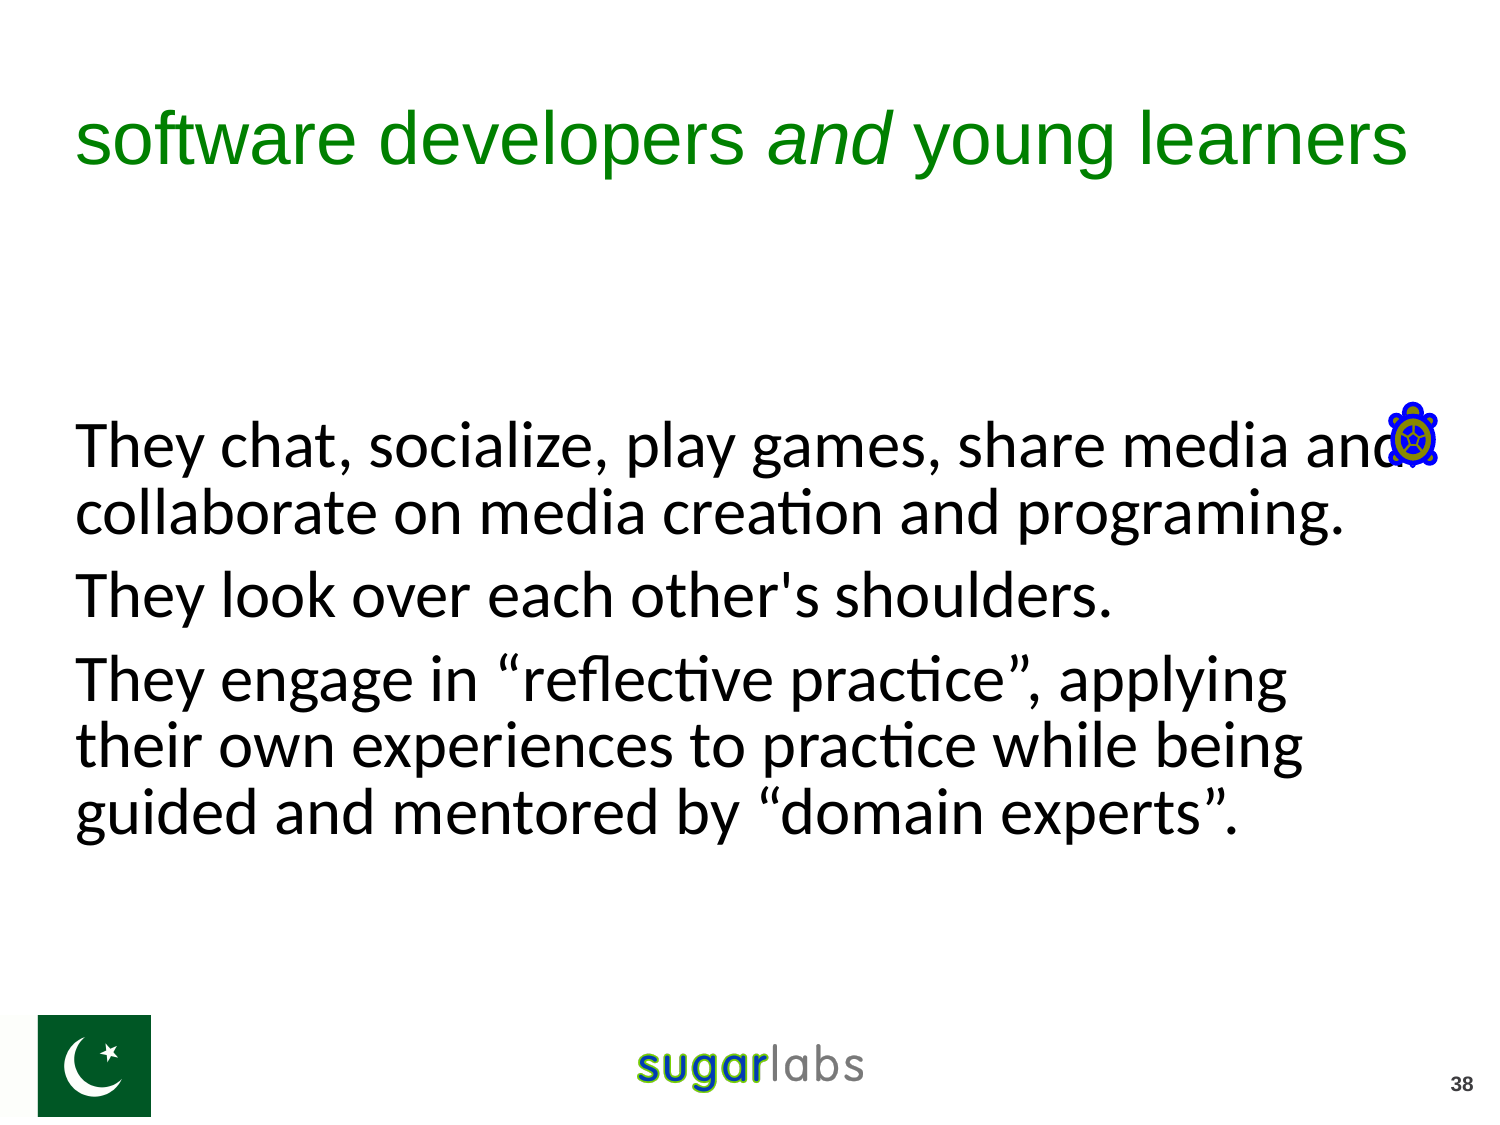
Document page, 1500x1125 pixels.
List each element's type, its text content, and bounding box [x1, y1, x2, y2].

picture [0, 1015, 151, 1117]
title software developers and young learners [75, 52, 1425, 226]
picture [637, 1044, 863, 1093]
subtitle They chat, socialize, play games, share media and collaborate on media creation and programing. They look over each other's shoulders. They engage in “reflective practice”, applying their own experiences to practice while being guided and mentored by “domain experts”. [75, 263, 1425, 1006]
picture [1377, 399, 1450, 472]
